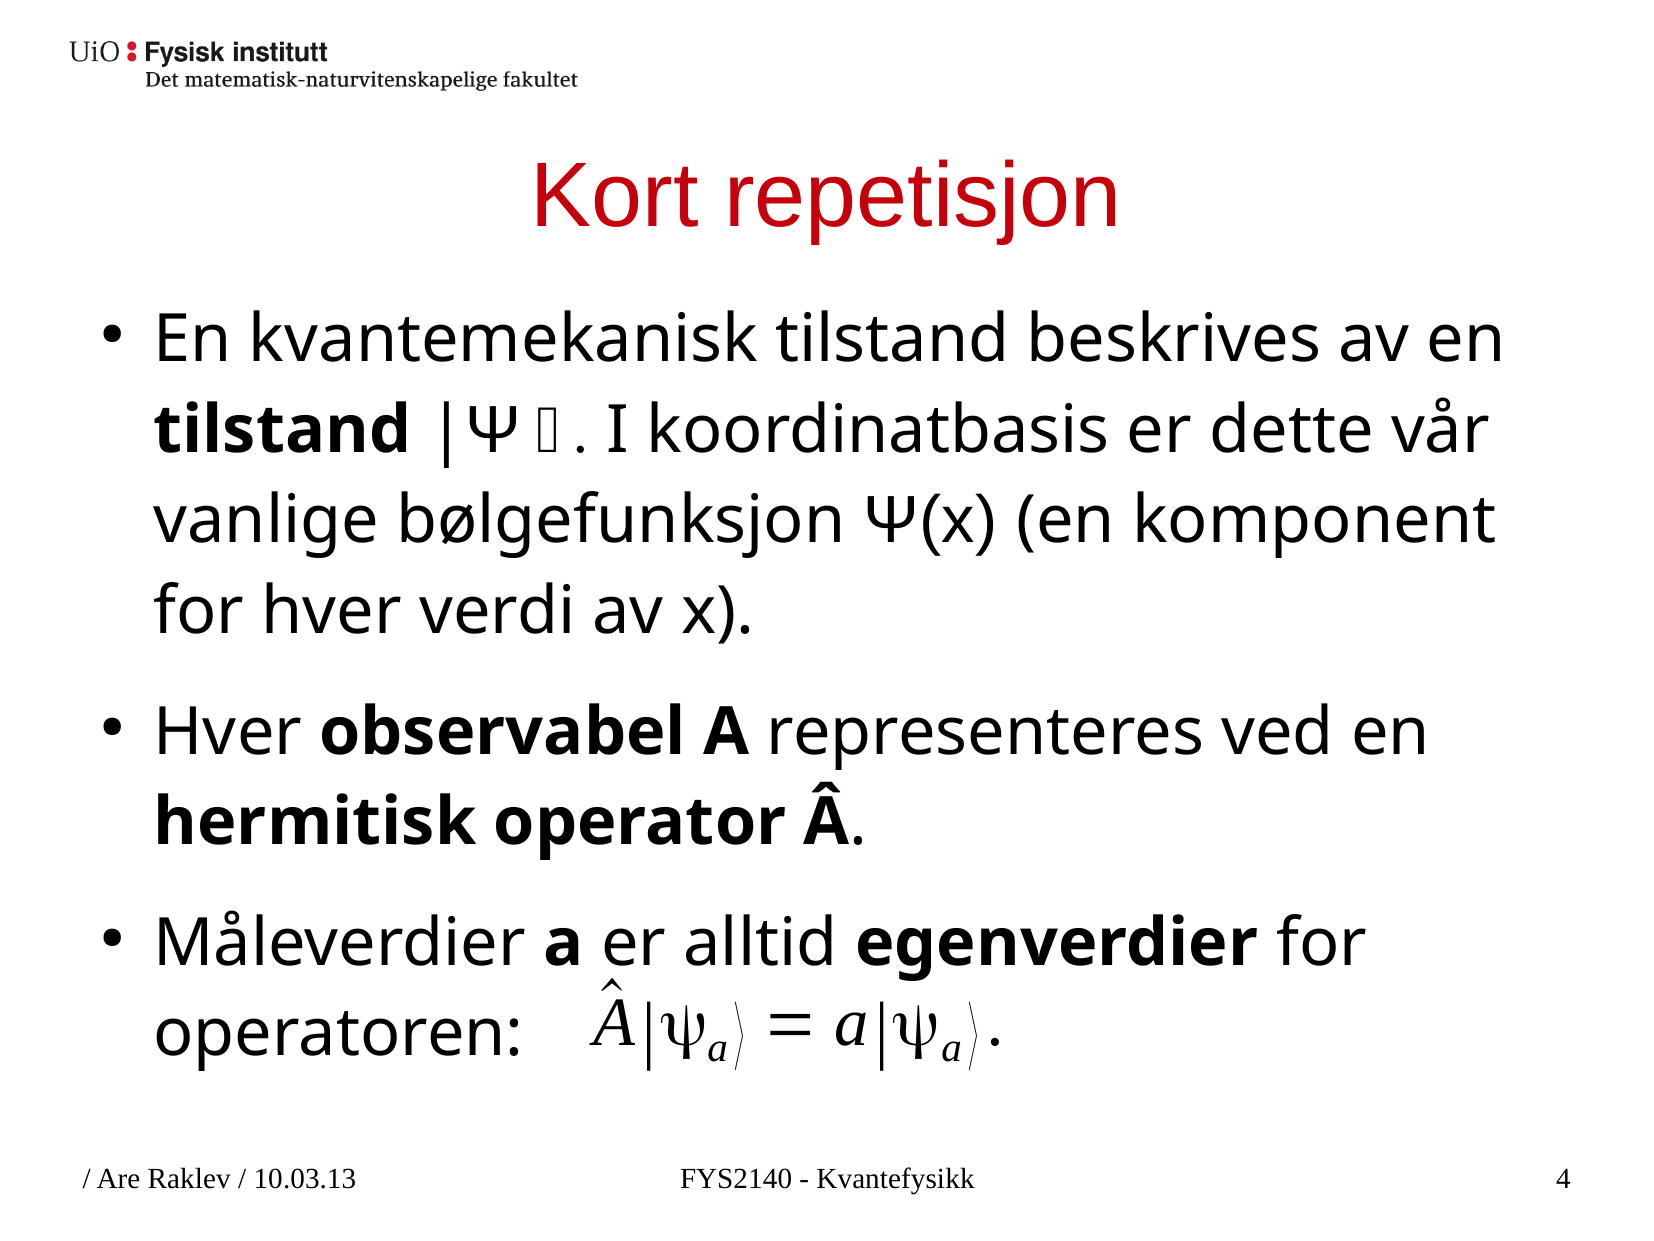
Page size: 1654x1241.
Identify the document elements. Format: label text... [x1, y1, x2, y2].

chart [581, 975, 1013, 1075]
list En kvantemekanisk tilstand beskrives av en tilstand |Ψ〉. I koordinatbasis er dette vår vanlige bølgefunksjon Ψ(x) (en komponent for hver verdi av x). Hver observabel A representeres ved en hermitisk operator Â. Måleverdier a er alltid egenverdier for operatoren: [82, 290, 1576, 1094]
title Kort repetisjon [82, 90, 1571, 290]
picture [68, 37, 581, 93]
